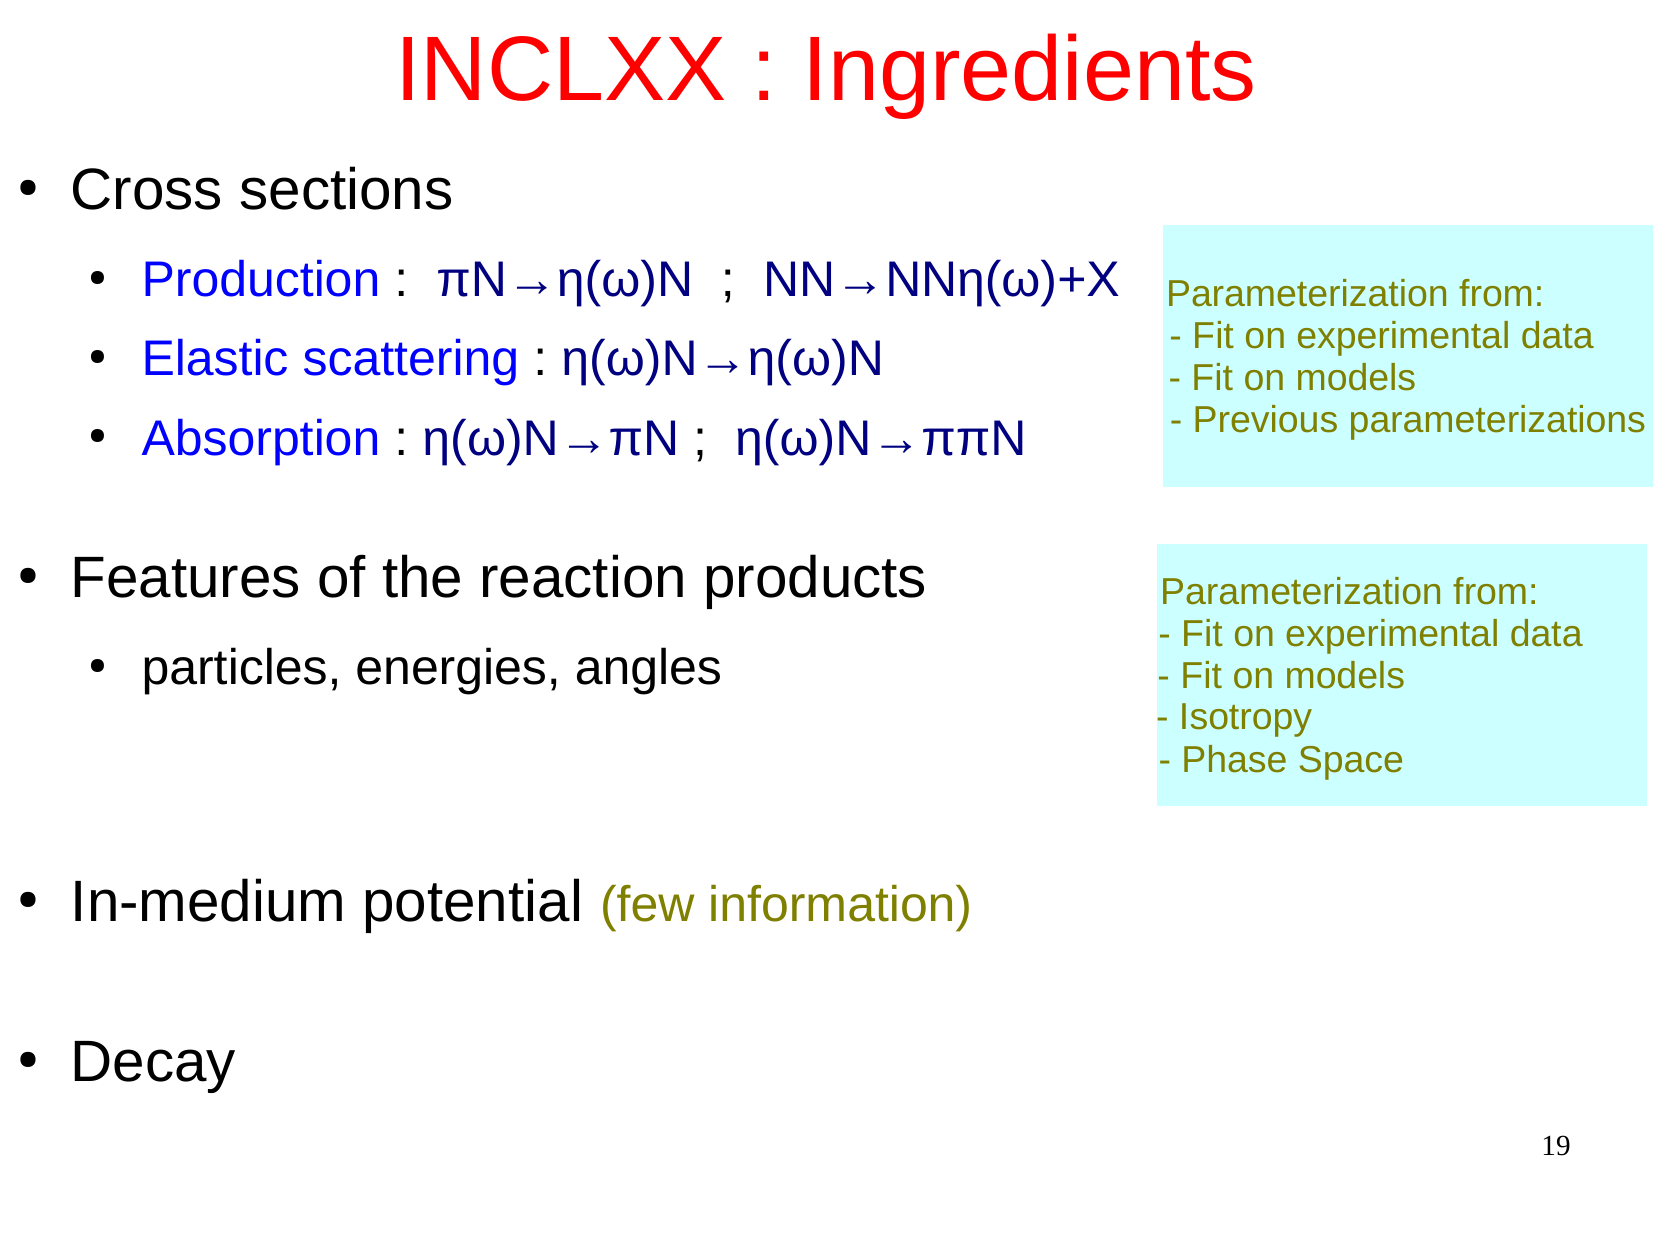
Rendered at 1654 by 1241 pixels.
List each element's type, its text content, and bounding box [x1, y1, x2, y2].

text_box Parameterization from: - Fit on experimental data - Fit on models - Isotropy - Phase Space [1156, 543, 1648, 807]
list Cross sections Production : πN→η(ω)N ; NN→NNη(ω)+X Elastic scattering : η(ω)N→η(ω)N Absorption : η(ω)N→πN ; η(ω)N→ππN Features of the reaction products particles, energies, angles In-medium potential (few information) Decay [0, 156, 1654, 1183]
text_box Parameterization from: - Fit on experimental data - Fit on models - Previous parameterizations [1162, 224, 1654, 488]
title INCLXX : Ingredients [0, 8, 1654, 129]
